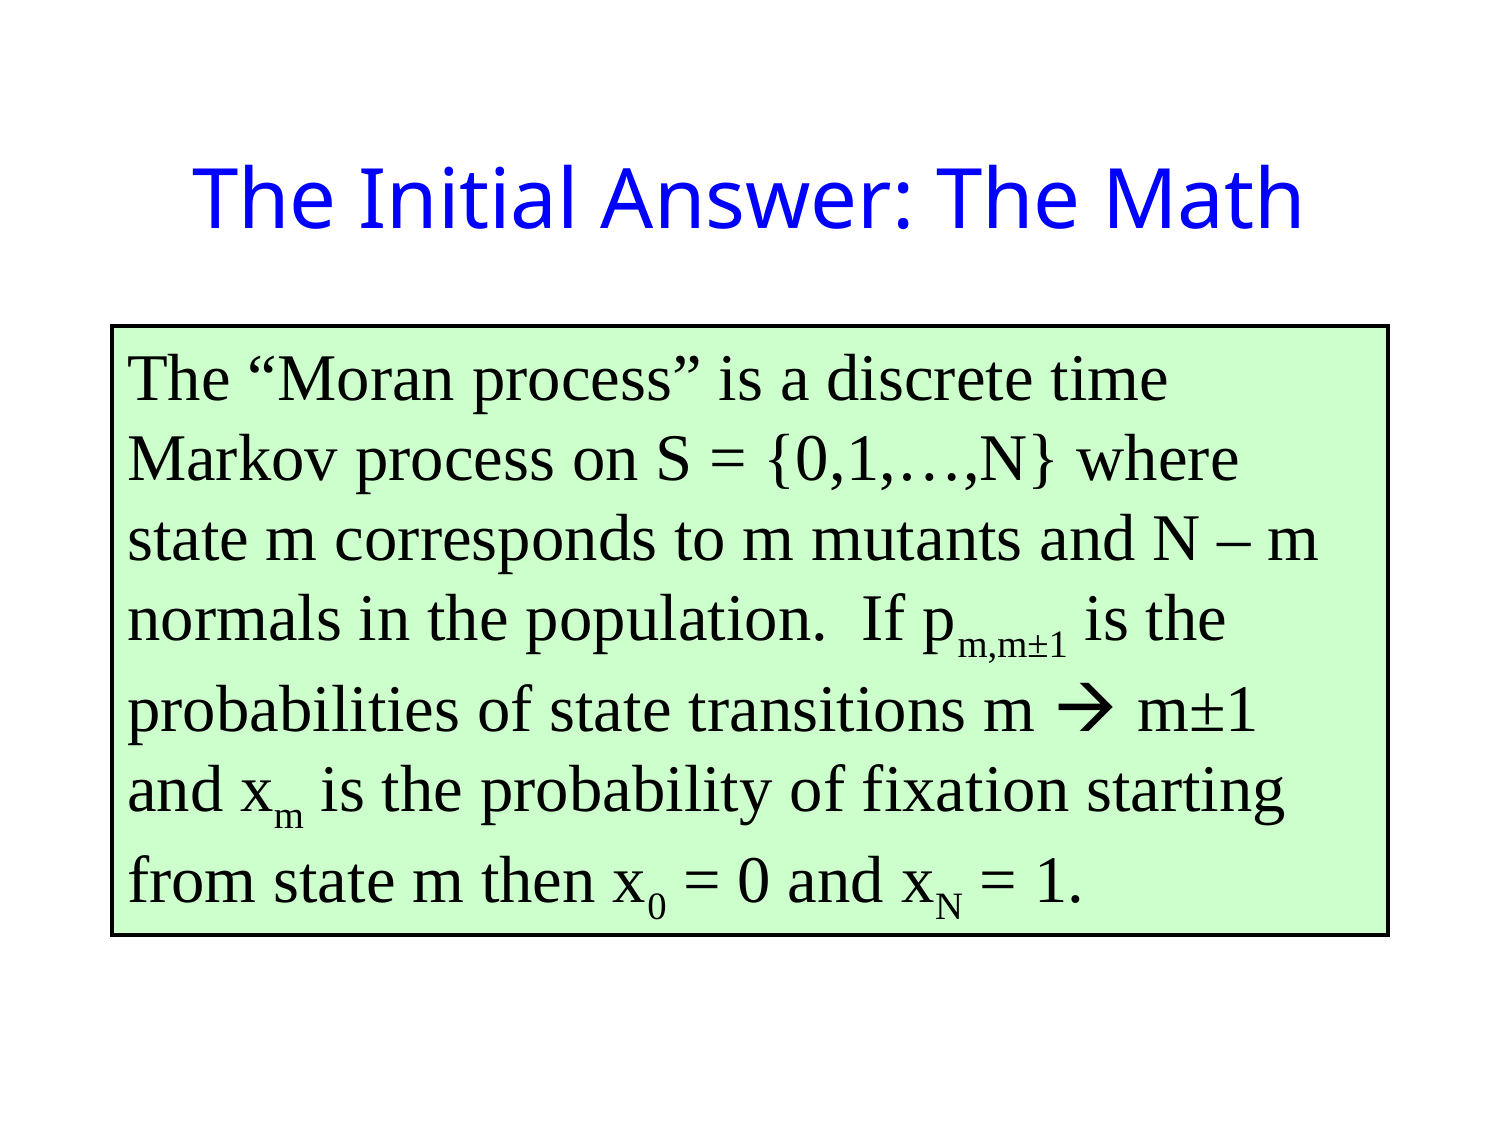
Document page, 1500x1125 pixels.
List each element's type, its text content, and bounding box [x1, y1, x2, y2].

text_box The “Moran process” is a discrete time Markov process on S = {0,1,…,N} where state m corresponds to m mutants and N – m normals in the population. If pm,m±1 is the probabilities of state transitions m  m±1 and xm is the probability of fixation starting from state m then x0 = 0 and xN = 1. [112, 326, 1388, 935]
title The Initial Answer: The Math [112, 101, 1388, 290]
